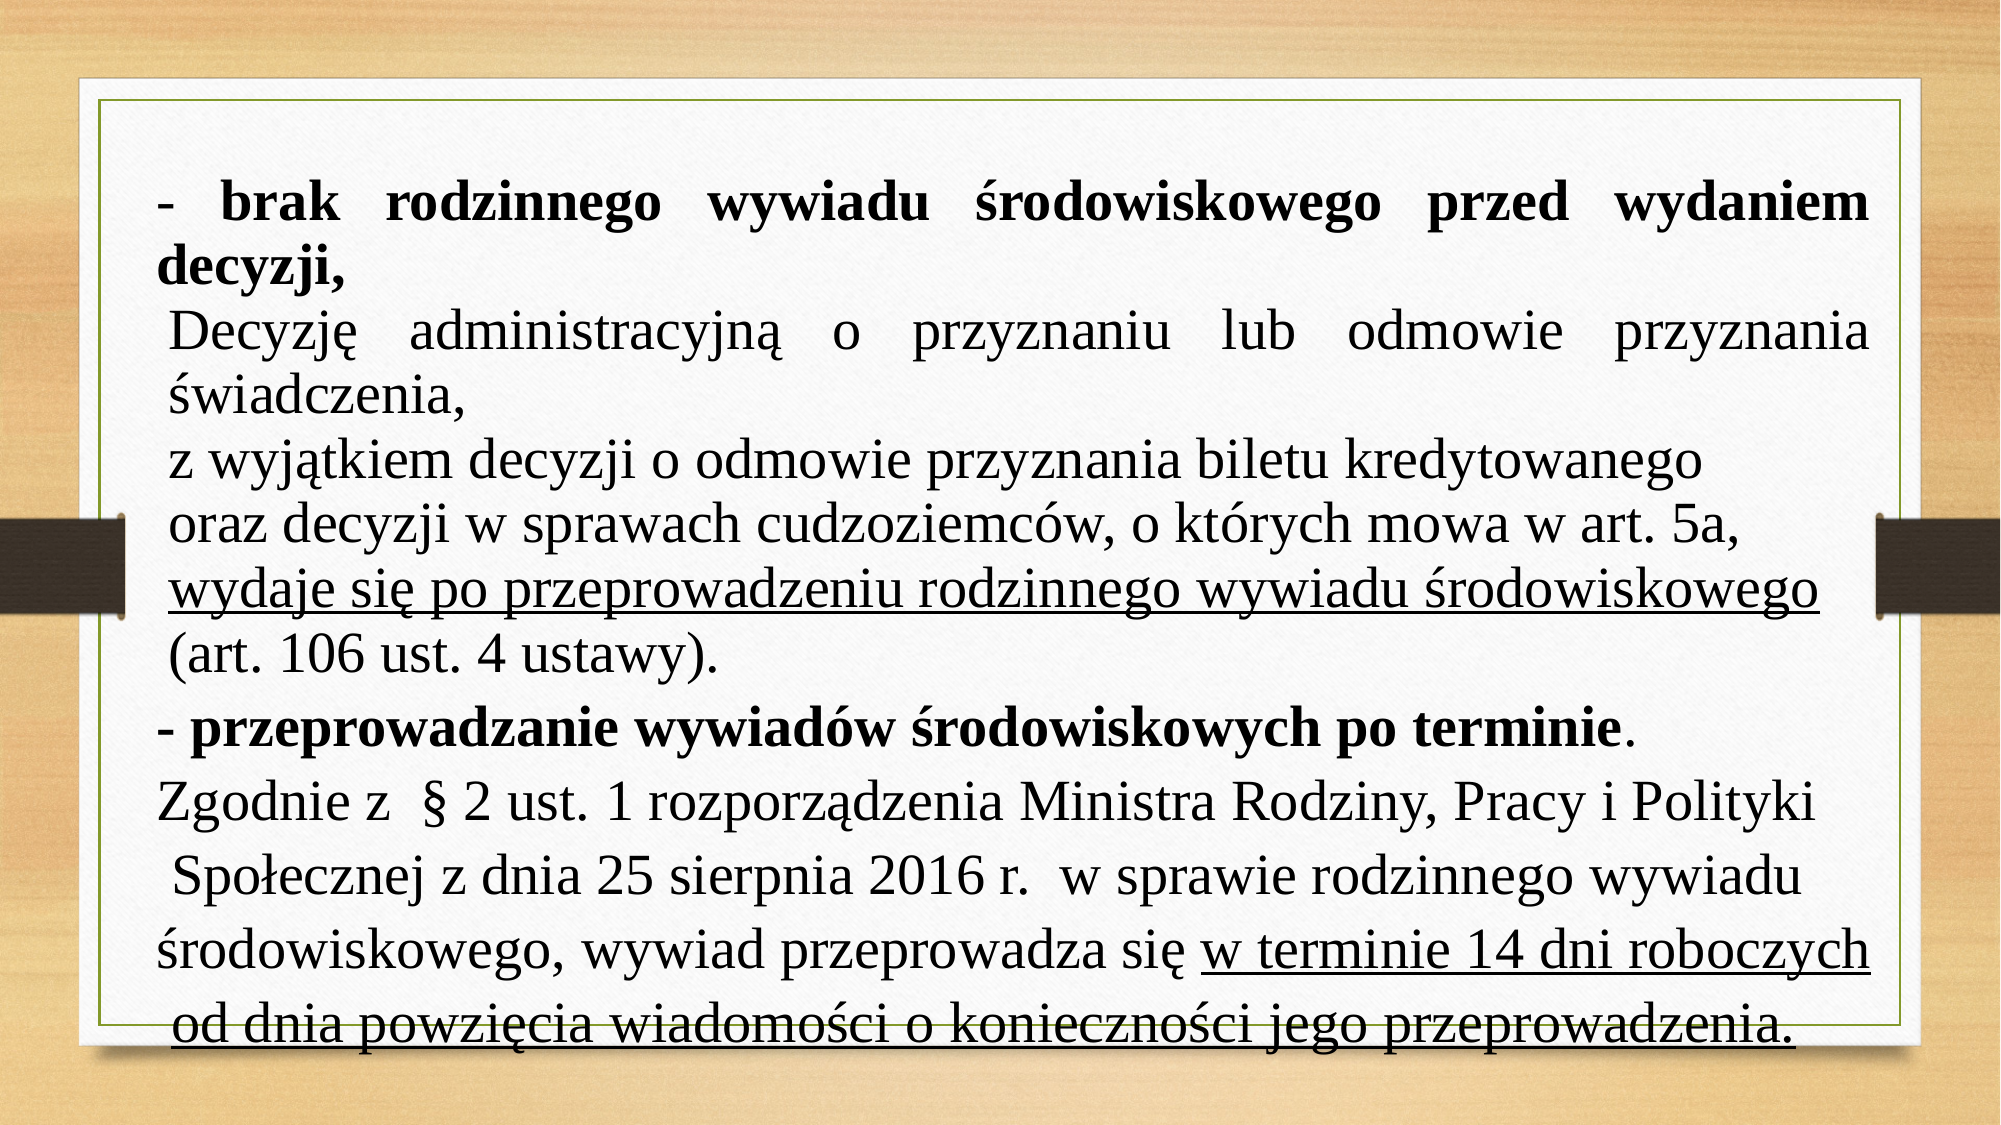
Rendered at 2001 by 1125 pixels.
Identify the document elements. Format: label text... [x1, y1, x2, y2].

text_box - brak rodzinnego wywiadu środowiskowego przed wydaniem decyzji, Decyzję administracyjną o przyznaniu lub odmowie przyznania świadczenia, z wyjątkiem decyzji o odmowie przyznania biletu kredytowanego oraz decyzji w sprawach cudzoziemców, o których mowa w art. 5a, wydaje się po przeprowadzeniu rodzinnego wywiadu środowiskowego (art. 106 ust. 4 ustawy). - przeprowadzanie wywiadów środowiskowych po terminie. Zgodnie z § 2 ust. 1 rozporządzenia Ministra Rodziny, Pracy i Polityki Społecznej z dnia 25 sierpnia 2016 r. w sprawie rodzinnego wywiadu środowiskowego, wywiad przeprowadza się w terminie 14 dni roboczych od dnia powzięcia wiadomości o konieczności jego przeprowadzenia. [141, 160, 1892, 999]
